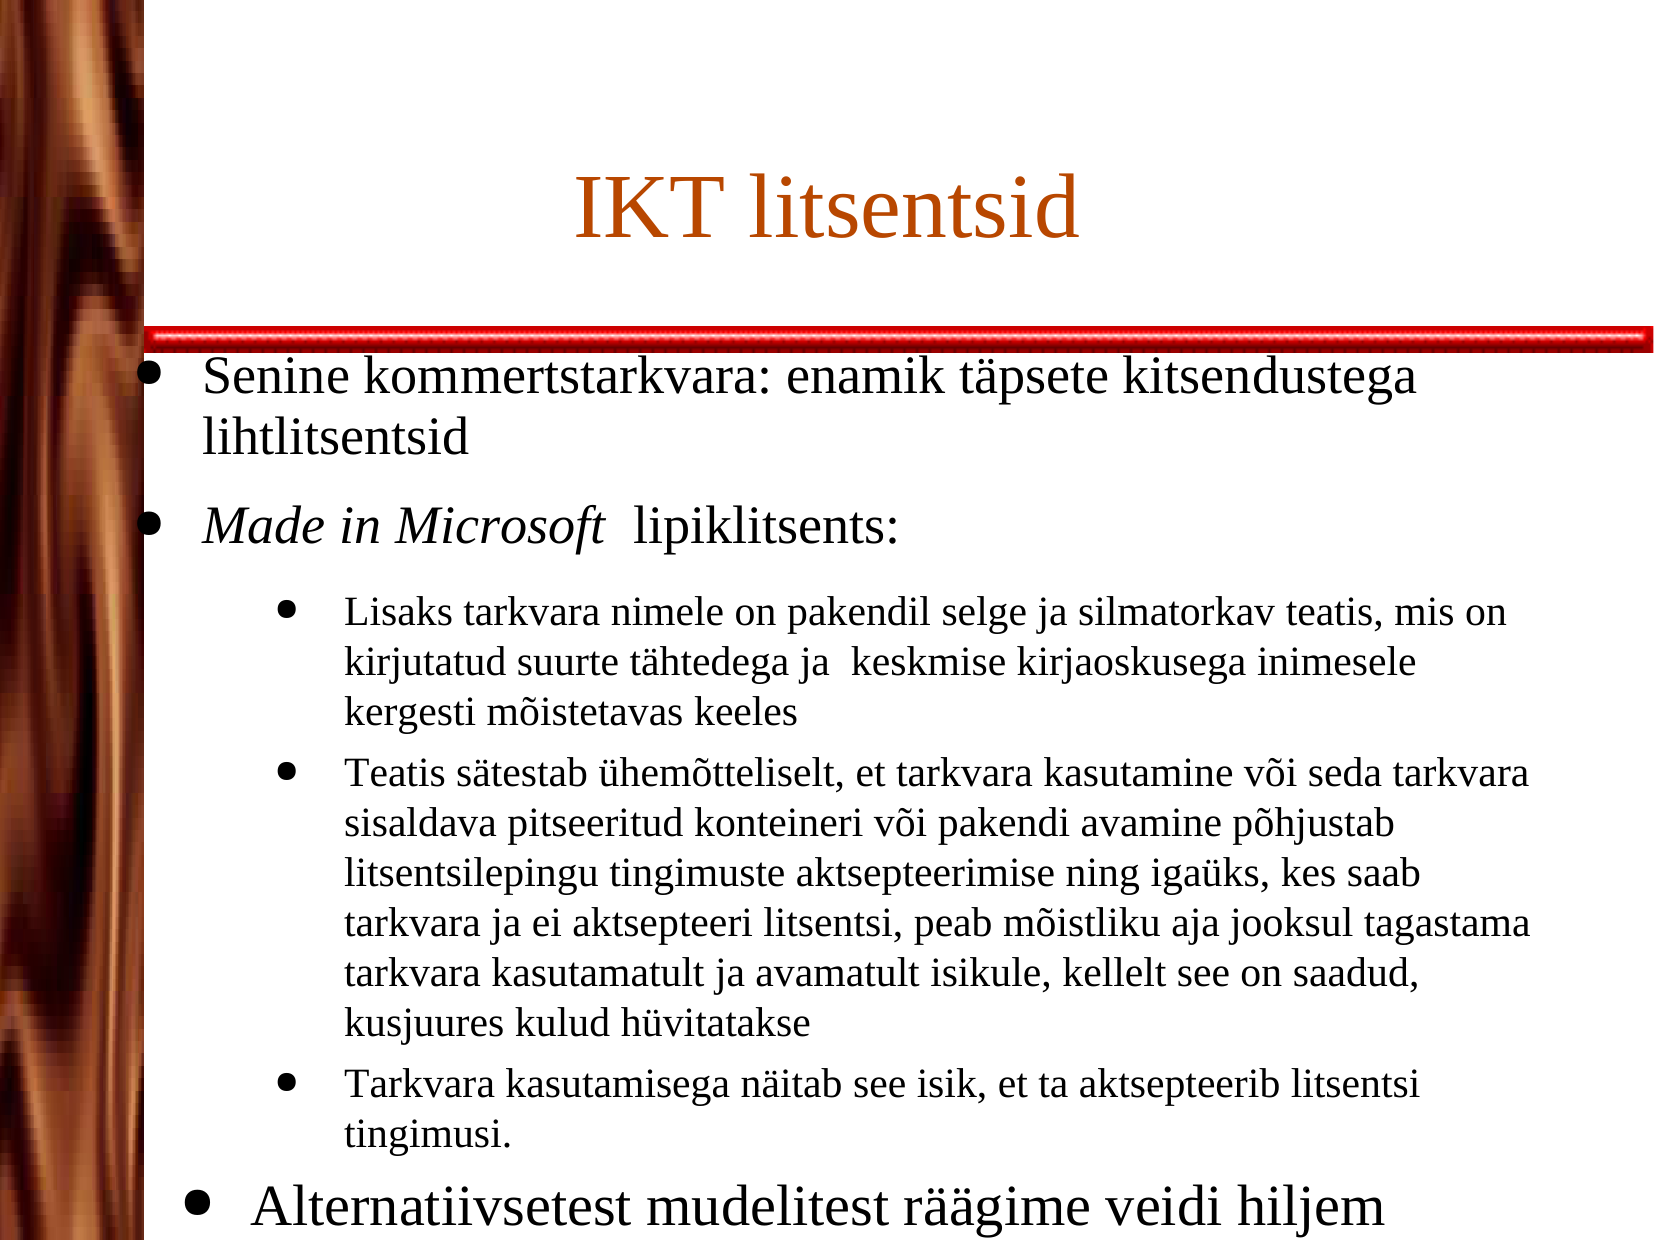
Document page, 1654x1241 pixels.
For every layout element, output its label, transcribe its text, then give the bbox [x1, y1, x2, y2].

picture [0, 0, 1654, 1240]
list Senine kommertstarkvara: enamik täpsete kitsendustega lihtlitsentsid Made in Microsoft lipiklitsents: Lisaks tarkvara nimele on pakendil selge ja silmatorkav teatis, mis on kirjutatud suurte tähtedega ja keskmise kirjaoskusega inimesele kergesti mõistetavas keeles Teatis sätestab ühemõtteliselt, et tarkvara kasutamine või seda tarkvara sisaldava pitseeritud konteineri või pakendi avamine põhjustab litsentsilepingu tingimuste aktsepteerimise ning igaüks, kes saab tarkvara ja ei aktsepteeri litsentsi, peab mõistliku aja jooksul tagastama tarkvara kasutamatult ja avamatult isikule, kellelt see on saadud, kusjuures kulud hüvitatakse Tarkvara kasutamisega näitab see isik, et ta aktsepteerib litsentsi tingimusi. Alternatiivsetest mudelitest räägime veidi hiljem [121, 344, 1533, 1238]
title IKT litsentsid [121, 100, 1533, 312]
